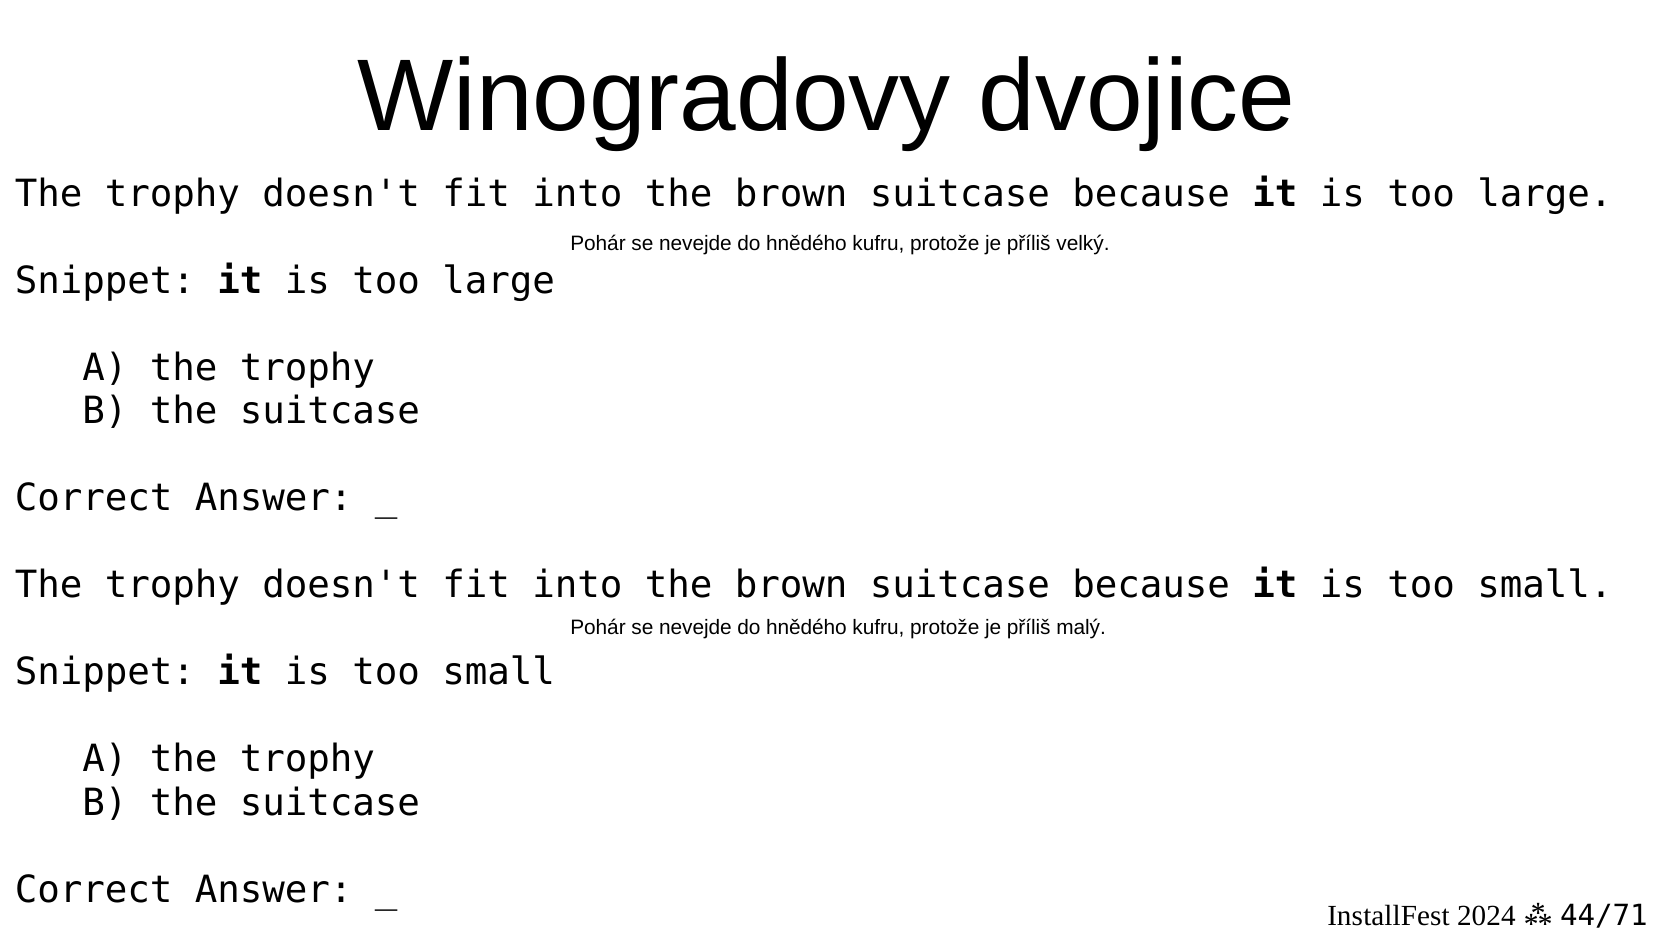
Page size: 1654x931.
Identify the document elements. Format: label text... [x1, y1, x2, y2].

title Winogradovy dvojice [82, 38, 1571, 153]
text_box Pohár se nevejde do hnědého kufru, protože je příliš malý. [555, 608, 1122, 647]
text_box The trophy doesn't fit into the brown suitcase because it is too large. Snippet: it is too large A) the trophy B) the suitcase Correct Answer: _ The trophy doesn't fit into the brown suitcase because it is too small. Snippet: it is too small A) the trophy B) the suitcase Correct Answer: _ [0, 163, 1651, 931]
text_box Pohár se nevejde do hnědého kufru, protože je příliš velký. [555, 224, 1126, 263]
